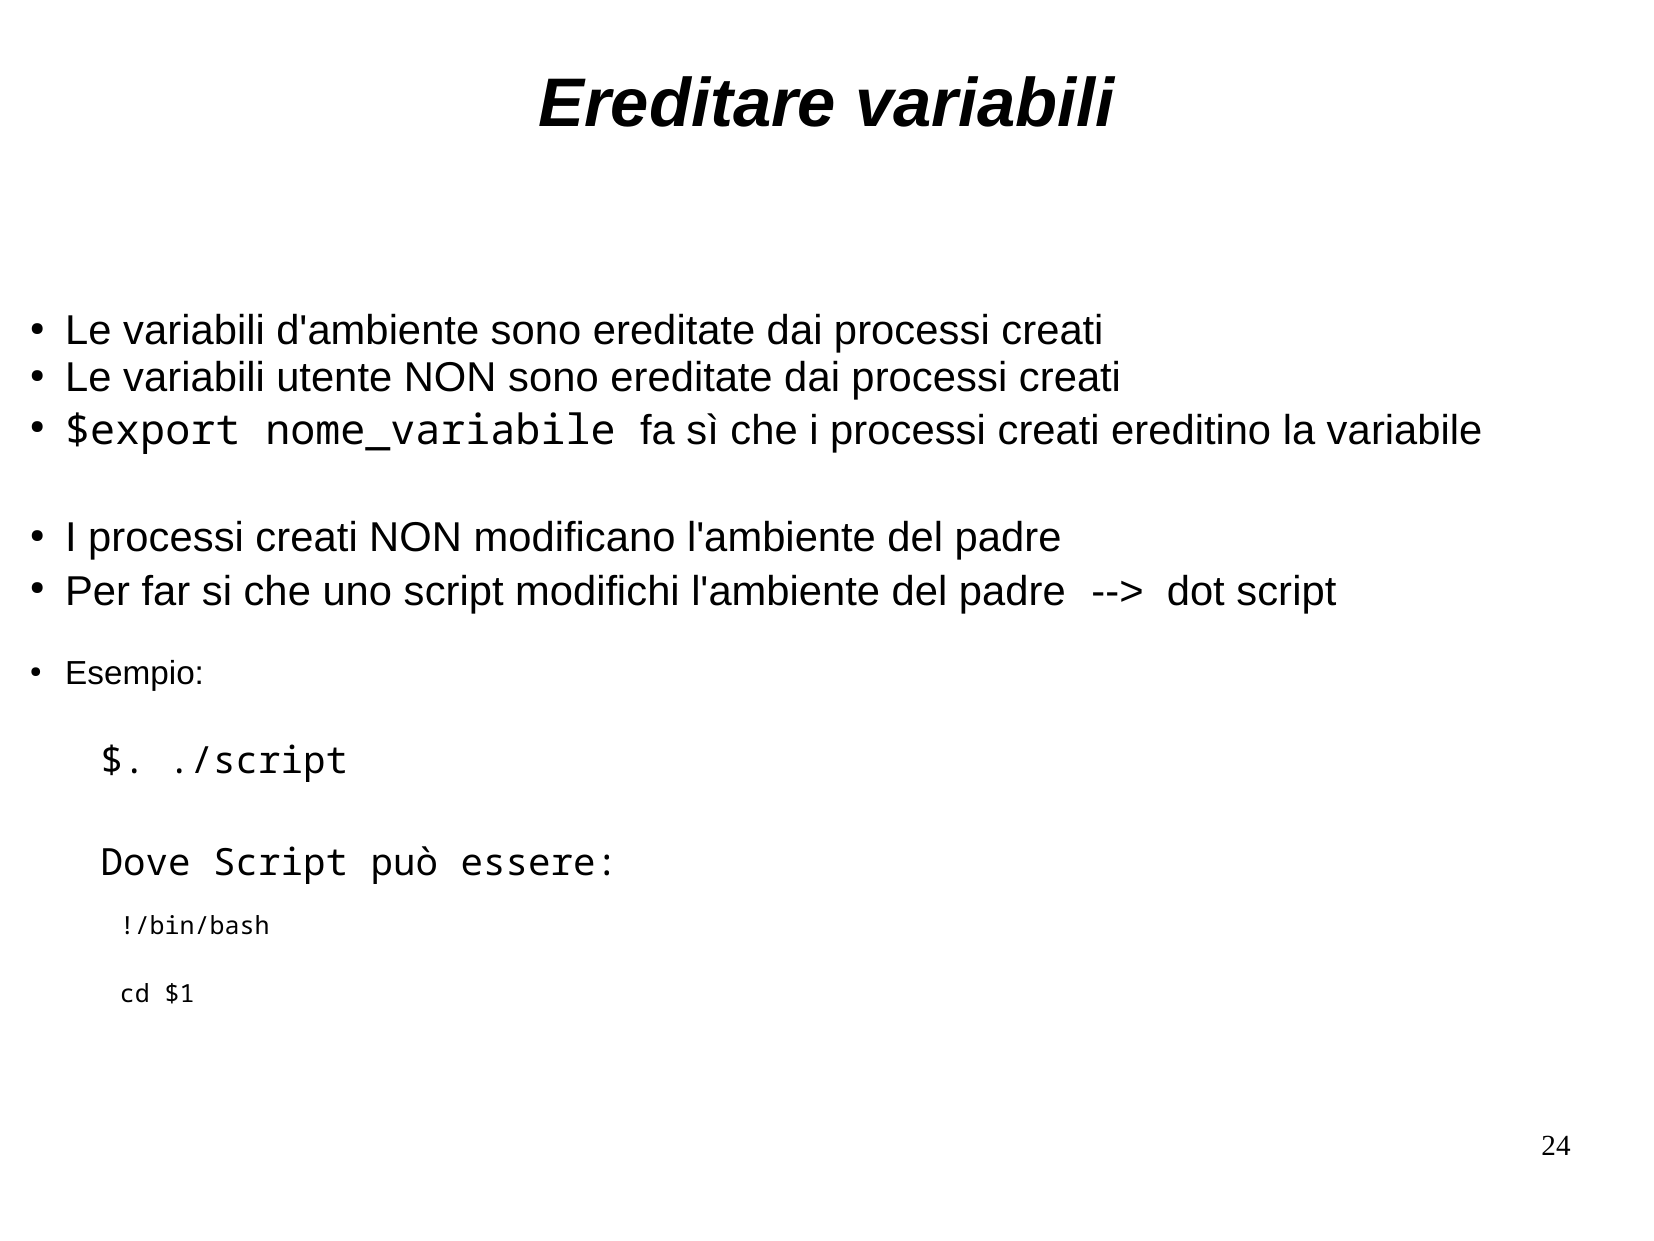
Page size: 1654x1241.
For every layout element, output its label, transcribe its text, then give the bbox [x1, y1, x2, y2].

text_box Le variabili d'ambiente sono ereditate dai processi creati Le variabili utente NON sono ereditate dai processi creati $export nome_variabile fa sì che i processi creati ereditino la variabile I processi creati NON modificano l'ambiente del padre Per far si che uno script modifichi l'ambiente del padre --> dot script Esempio: $. ./script Dove Script può essere: [15, 160, 1636, 1156]
title Ereditare variabili [82, 50, 1571, 160]
text_box !/bin/bash cd $1 [105, 900, 961, 1002]
